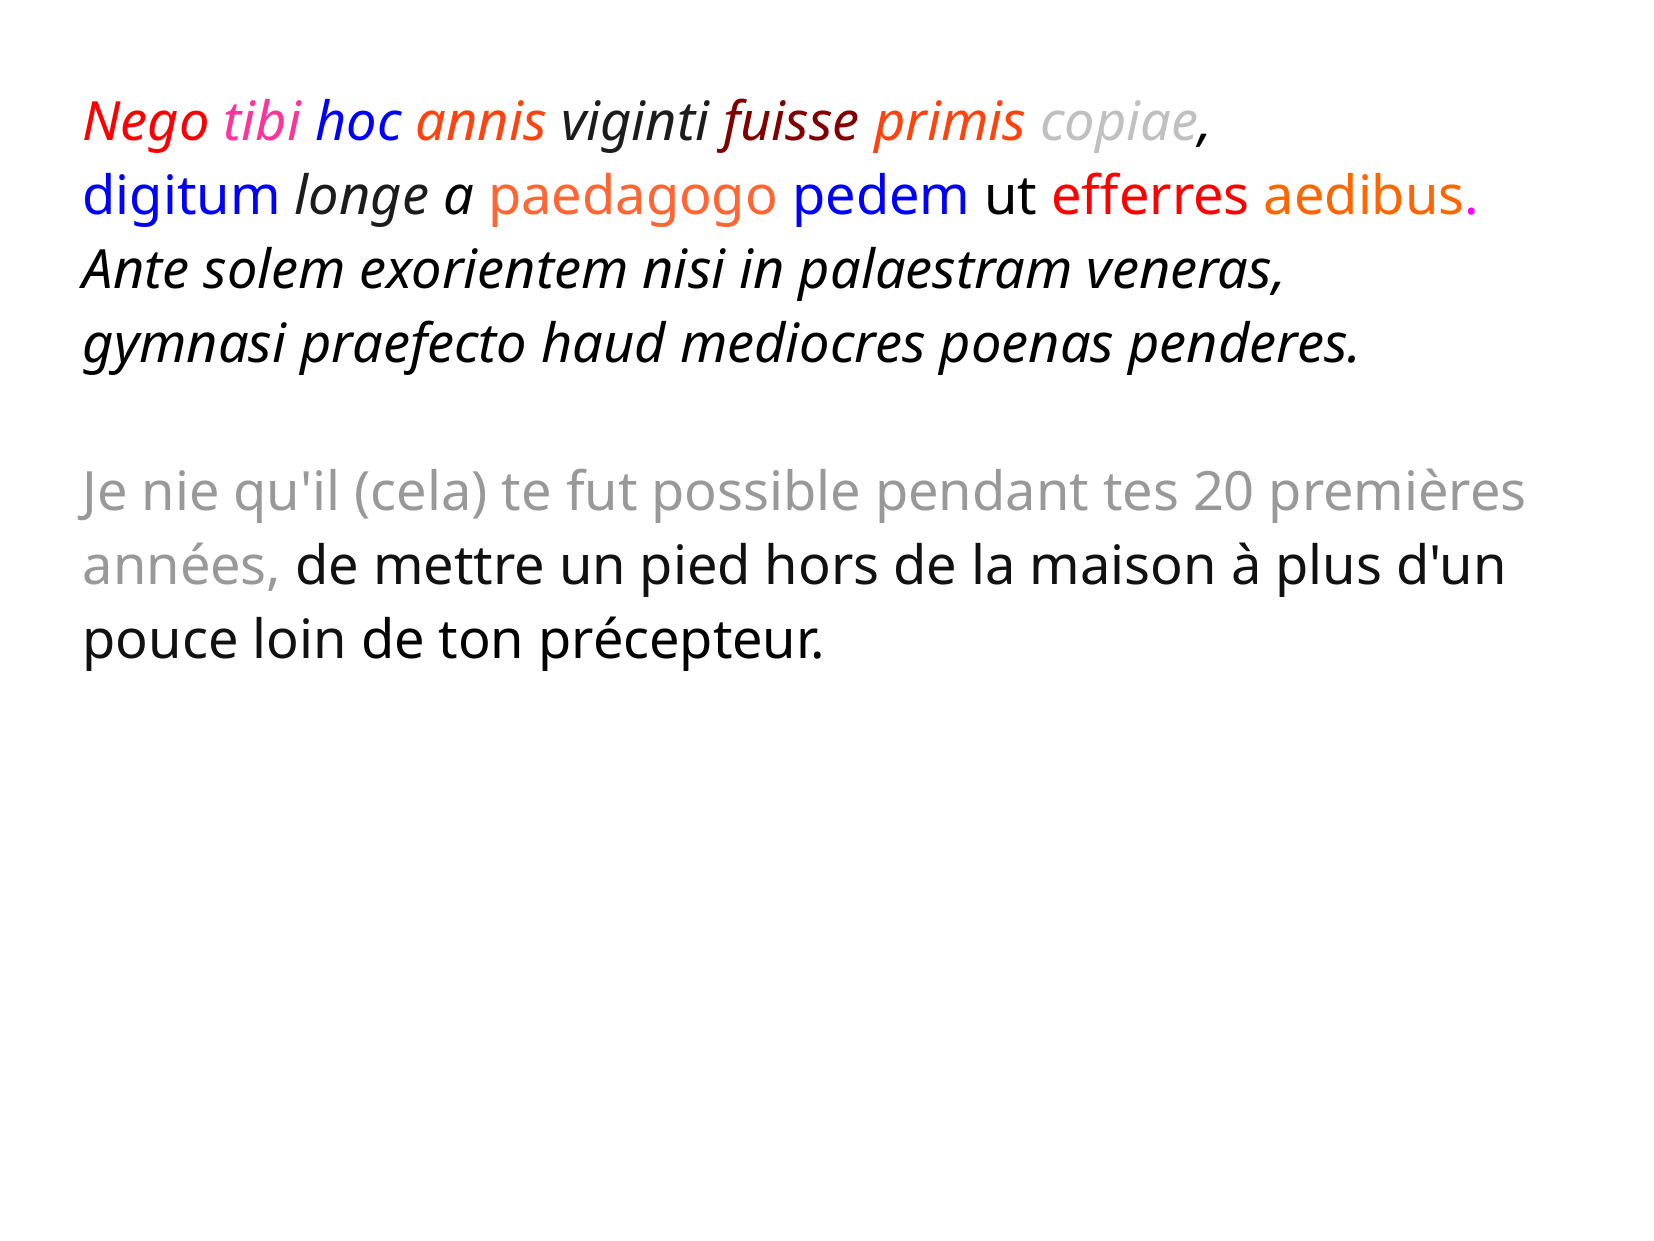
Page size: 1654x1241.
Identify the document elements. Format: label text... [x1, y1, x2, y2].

list Nego tibi hoc annis viginti fuisse primis copiae, digitum longe a paedagogo pedem ut efferres aedibus. Ante solem exorientem nisi in palaestram veneras, gymnasi praefecto haud mediocres poenas penderes. Je nie qu'il (cela) te fut possible pendant tes 20 premières années, de mettre un pied hors de la maison à plus d'un pouce loin de ton précepteur. [82, 82, 1571, 1109]
